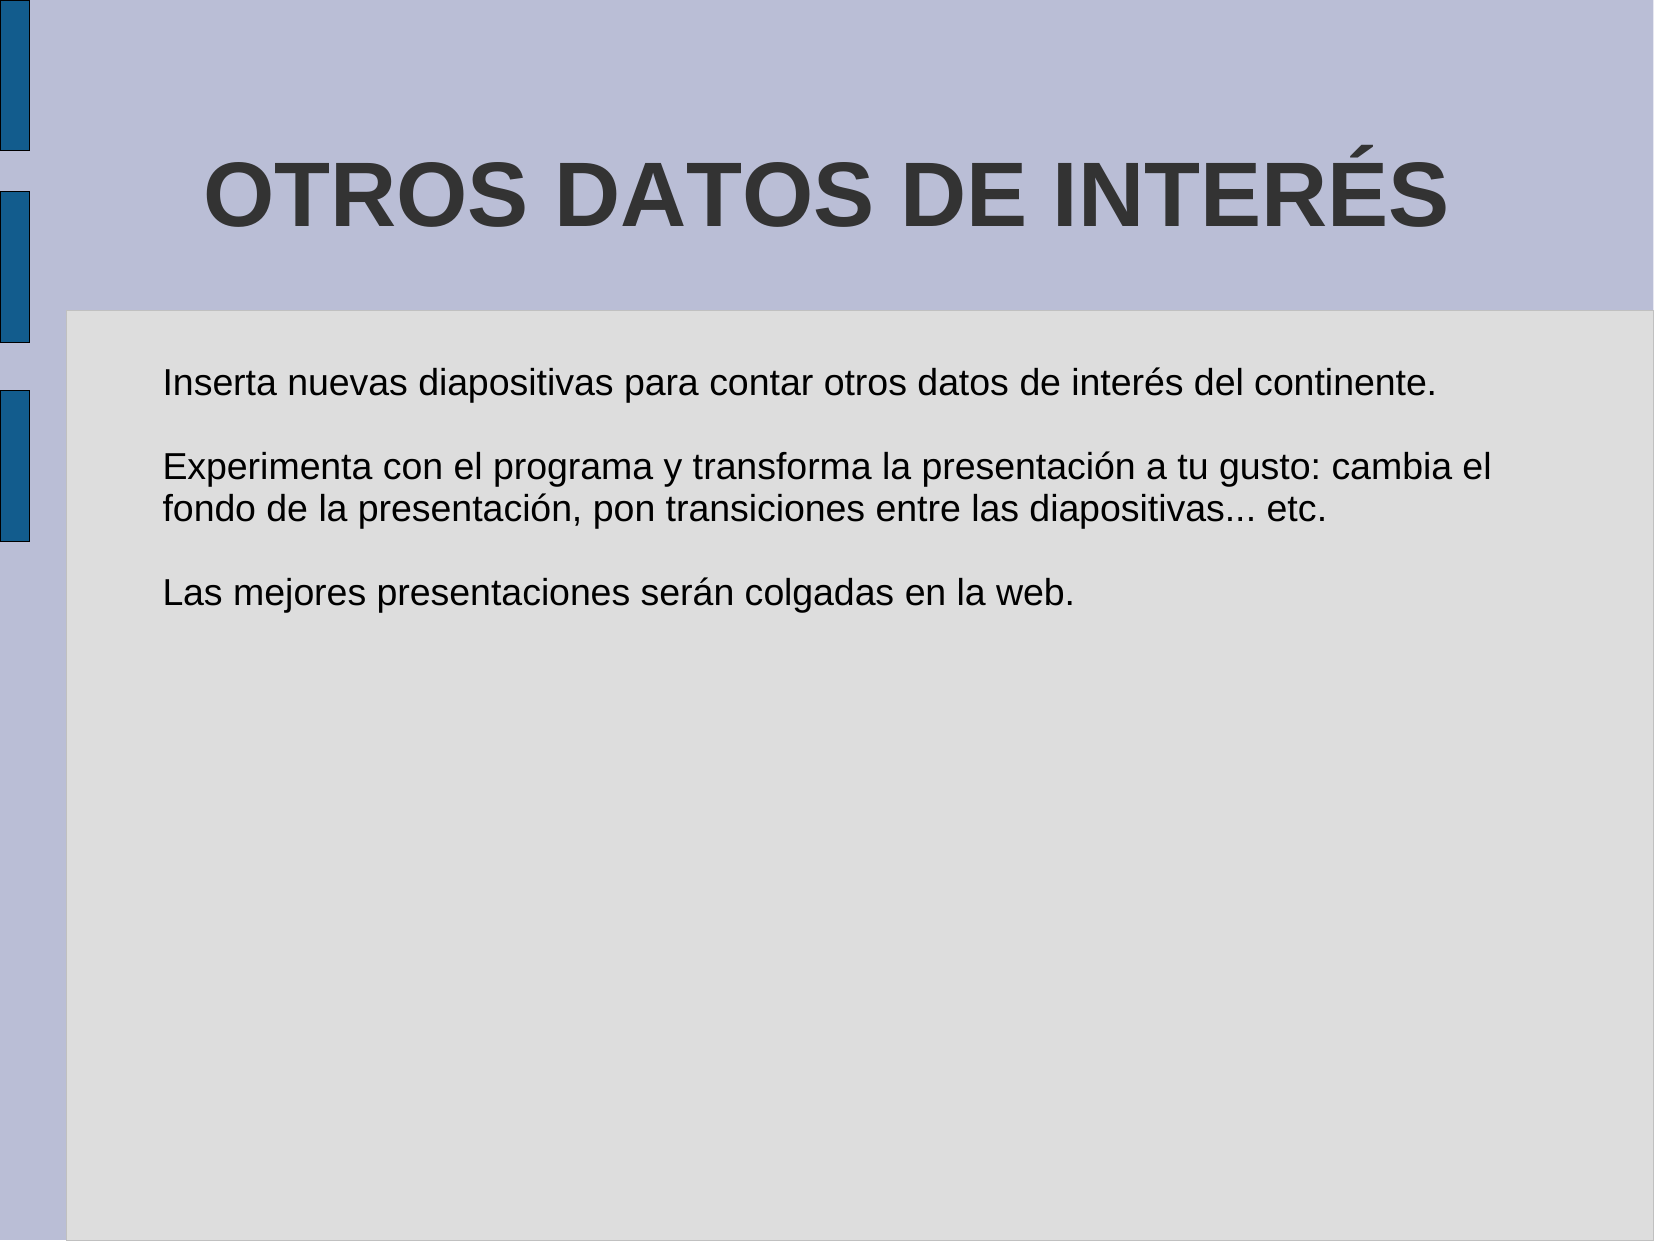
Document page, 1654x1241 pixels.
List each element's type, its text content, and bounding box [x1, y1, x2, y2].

title OTROS DATOS DE INTERÉS [121, 91, 1534, 299]
text_box Inserta nuevas diapositivas para contar otros datos de interés del continente. Experimenta con el programa y transforma la presentación a tu gusto: cambia el fondo de la presentación, pon transiciones entre las diapositivas... etc. Las mejores presentaciones serán colgadas en la web. [147, 354, 1595, 622]
